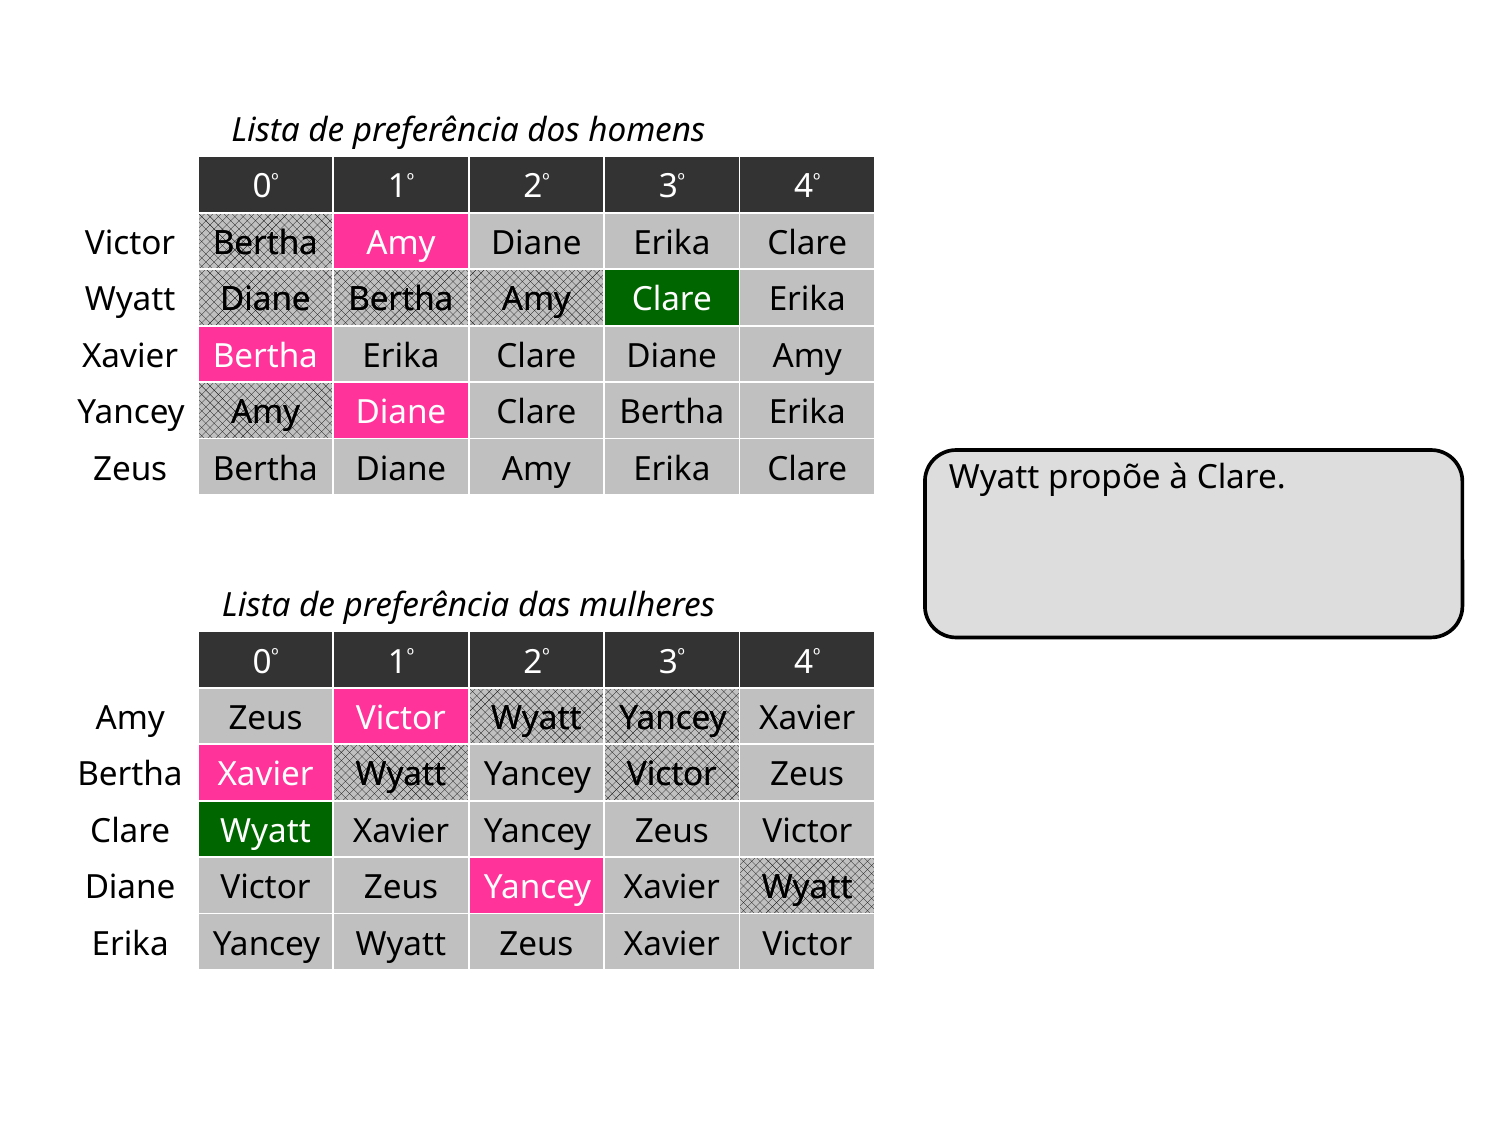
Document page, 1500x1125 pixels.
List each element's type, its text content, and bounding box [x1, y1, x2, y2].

text_box Diane [333, 382, 469, 439]
text_box Victor [604, 745, 740, 801]
text_box Amy [197, 382, 333, 439]
text_box Victor [333, 687, 468, 744]
text_box Wyatt propõe à Clare. [924, 450, 1463, 638]
text_box Bertha [197, 212, 333, 269]
text_box Amy [468, 269, 604, 326]
text_box Wyatt [333, 744, 469, 801]
text_box Clare [604, 269, 740, 326]
text_box Yancey [605, 687, 740, 745]
text_box Yancey [468, 857, 605, 914]
text_box Bertha [333, 269, 468, 326]
text_box Wyatt [468, 687, 605, 745]
text_box Wyatt [197, 800, 334, 858]
text_box Bertha [197, 325, 334, 382]
text_box Wyatt [739, 857, 875, 914]
text_box Xavier [197, 744, 333, 800]
text_box Diane [197, 269, 333, 325]
text_box Amy [333, 212, 469, 269]
